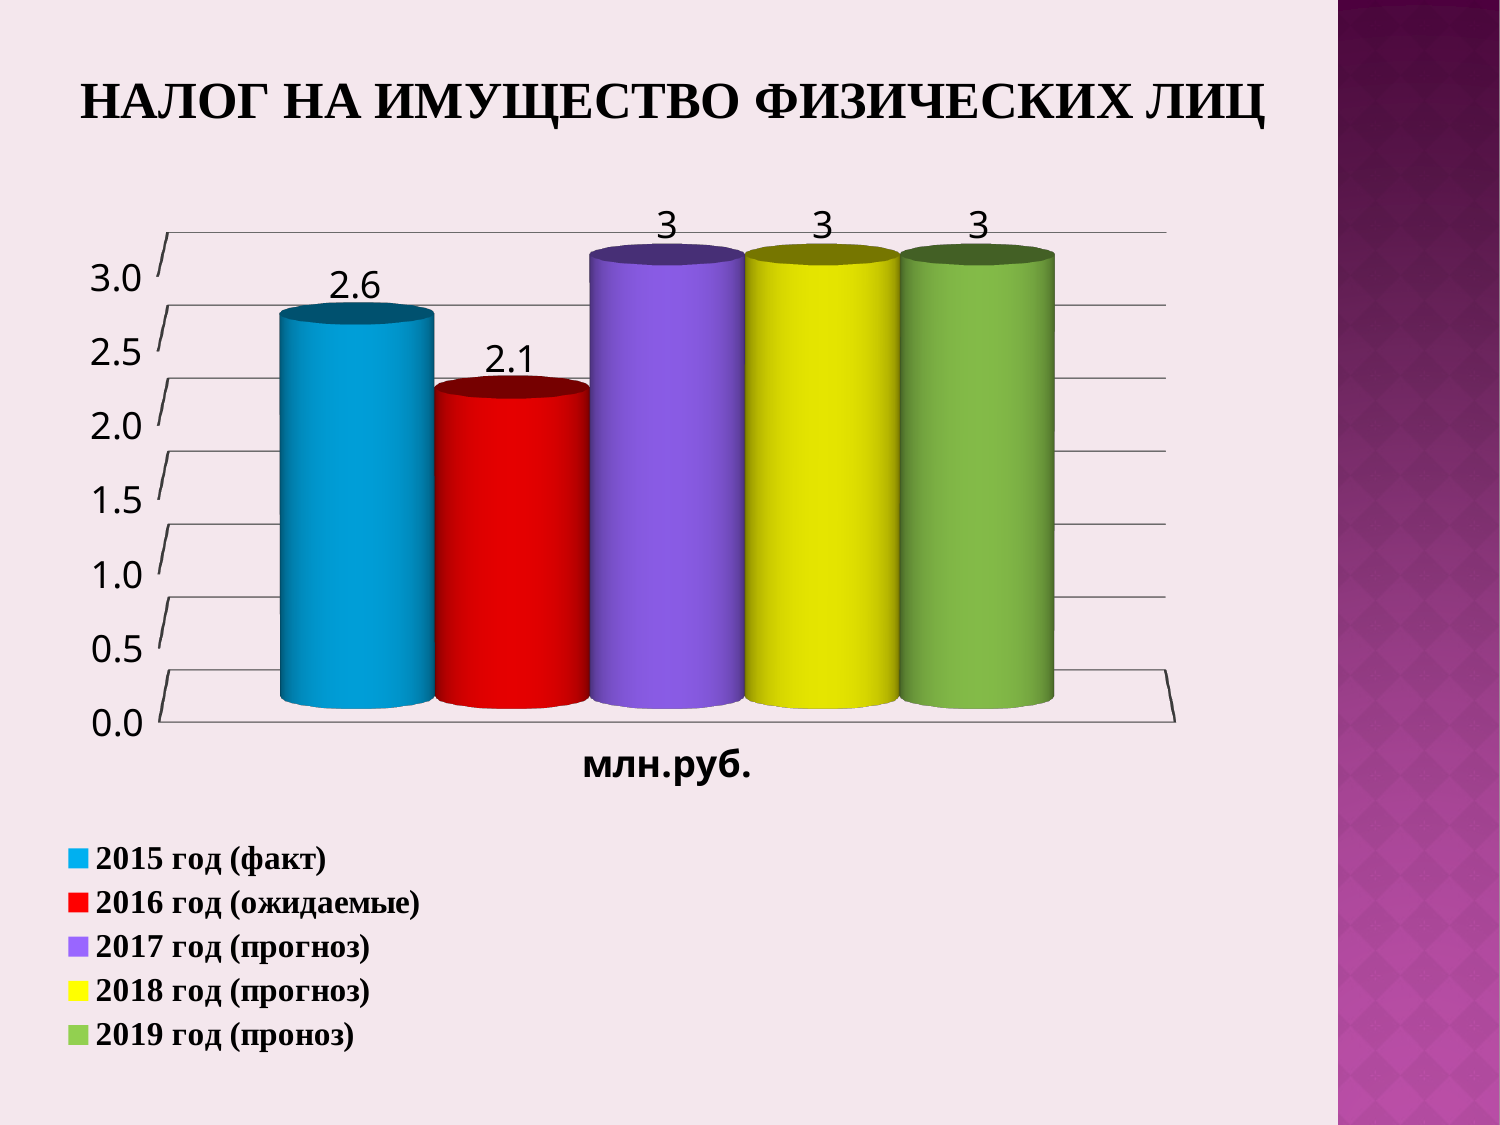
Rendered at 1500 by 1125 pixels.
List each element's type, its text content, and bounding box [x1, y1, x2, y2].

chart [35, 187, 1302, 1079]
title Налог на имущество физических лиц [58, 35, 1289, 129]
